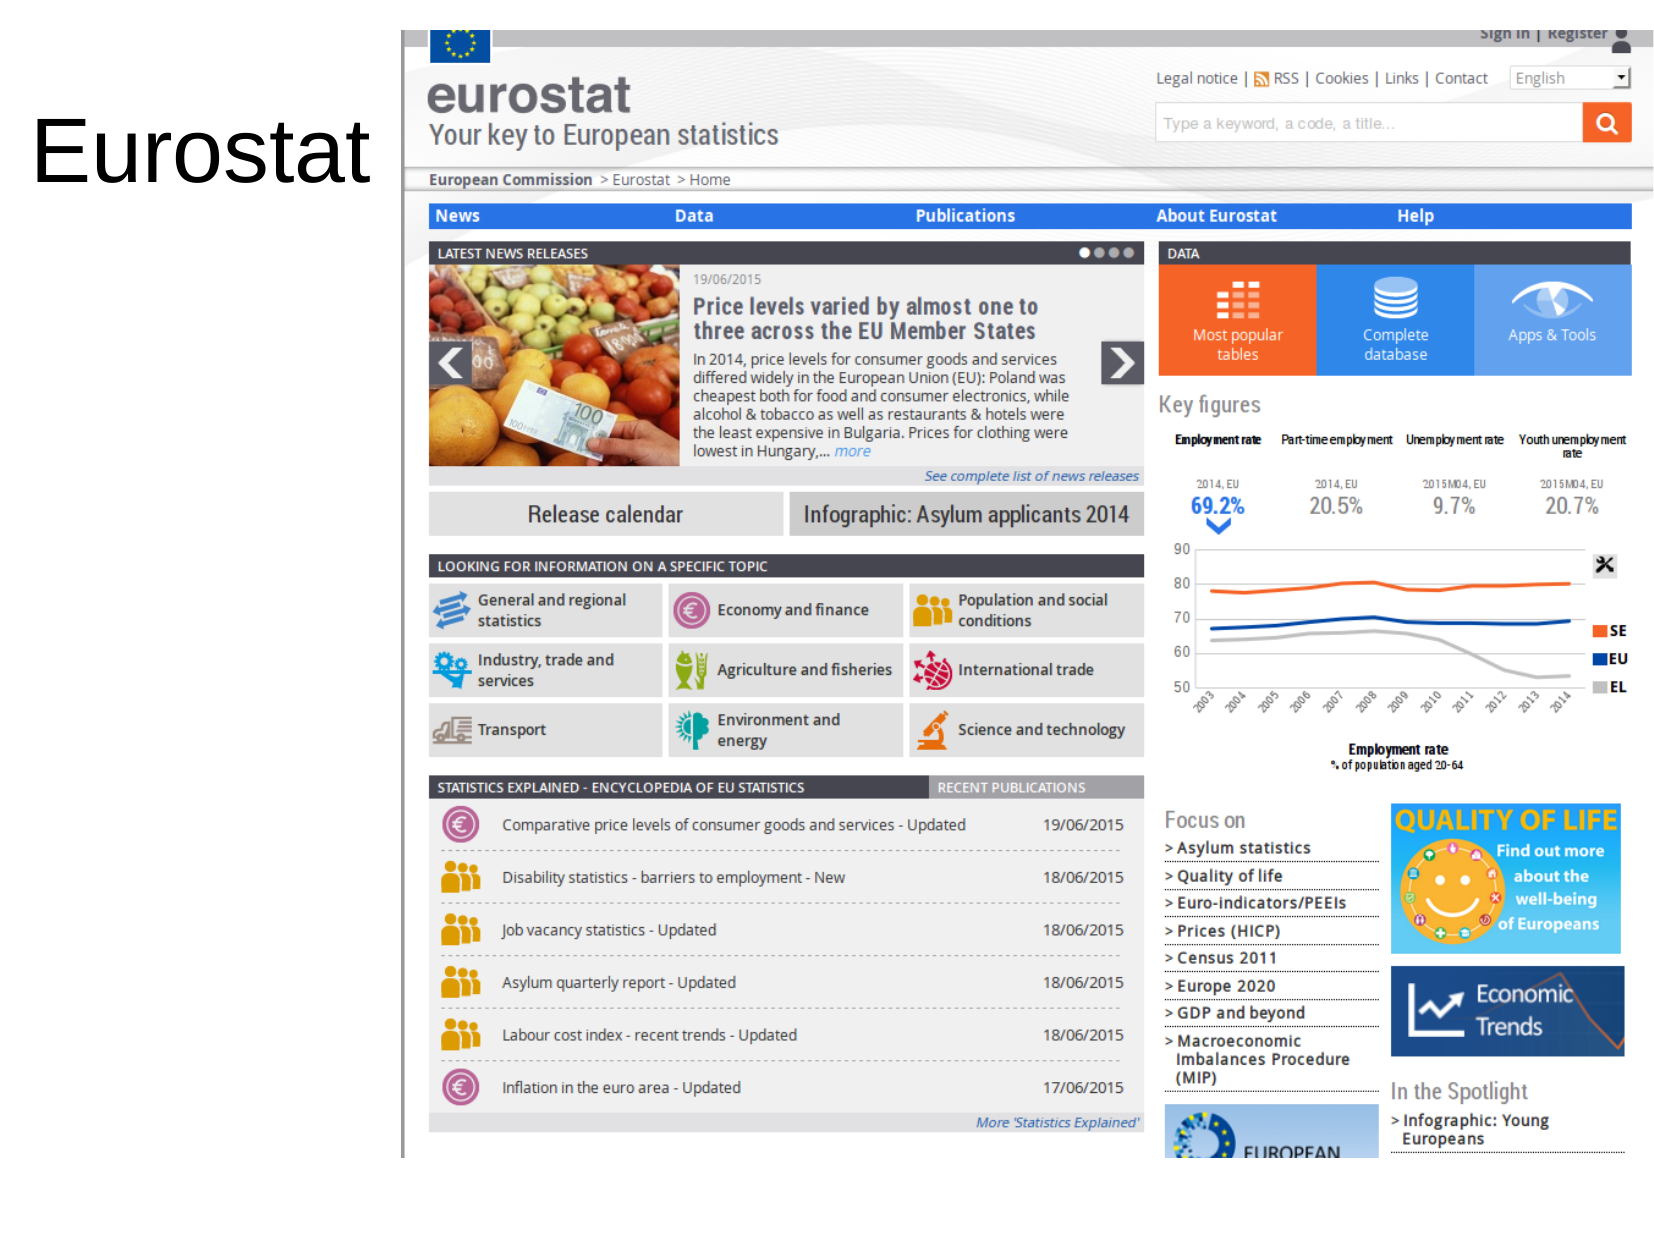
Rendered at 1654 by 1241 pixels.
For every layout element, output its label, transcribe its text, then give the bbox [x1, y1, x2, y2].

picture [401, 30, 1654, 1158]
title Eurostat [0, 47, 401, 255]
